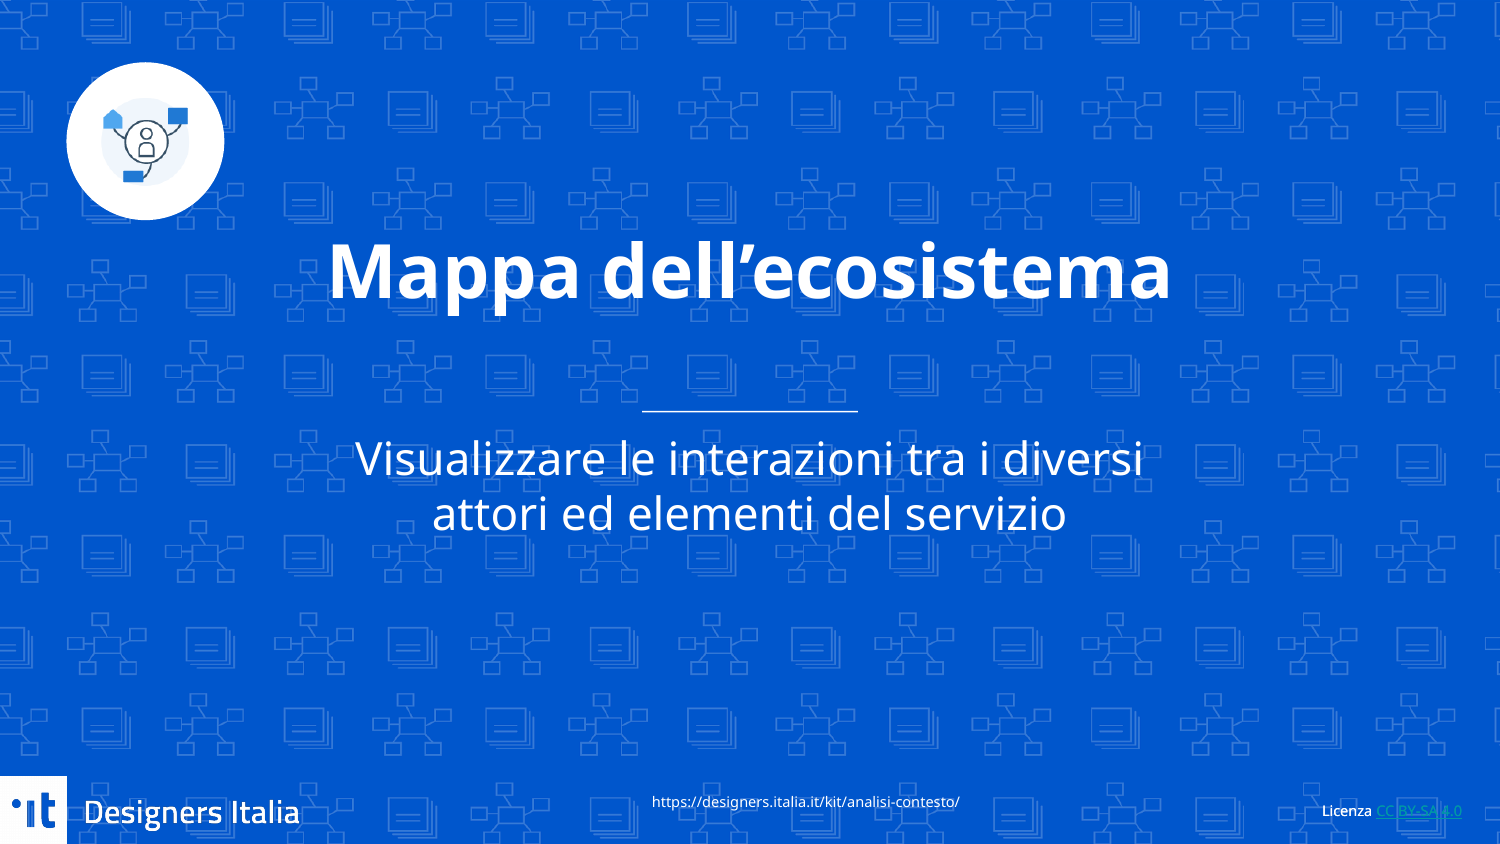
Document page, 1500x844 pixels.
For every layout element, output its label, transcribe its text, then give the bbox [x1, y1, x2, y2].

text_box https://designers.italia.it/kit/analisi-contesto/ [337, 776, 1275, 844]
picture [0, 0, 1500, 844]
text_box [67, 63, 224, 220]
text_box Mappa dell’ecosistema [149, 158, 1351, 380]
text_box Licenza CC BY-SA 4.0 [1284, 776, 1500, 844]
text_box Visualizzare le interazioni tra i diversi attori ed elementi del servizio [289, 462, 1211, 508]
